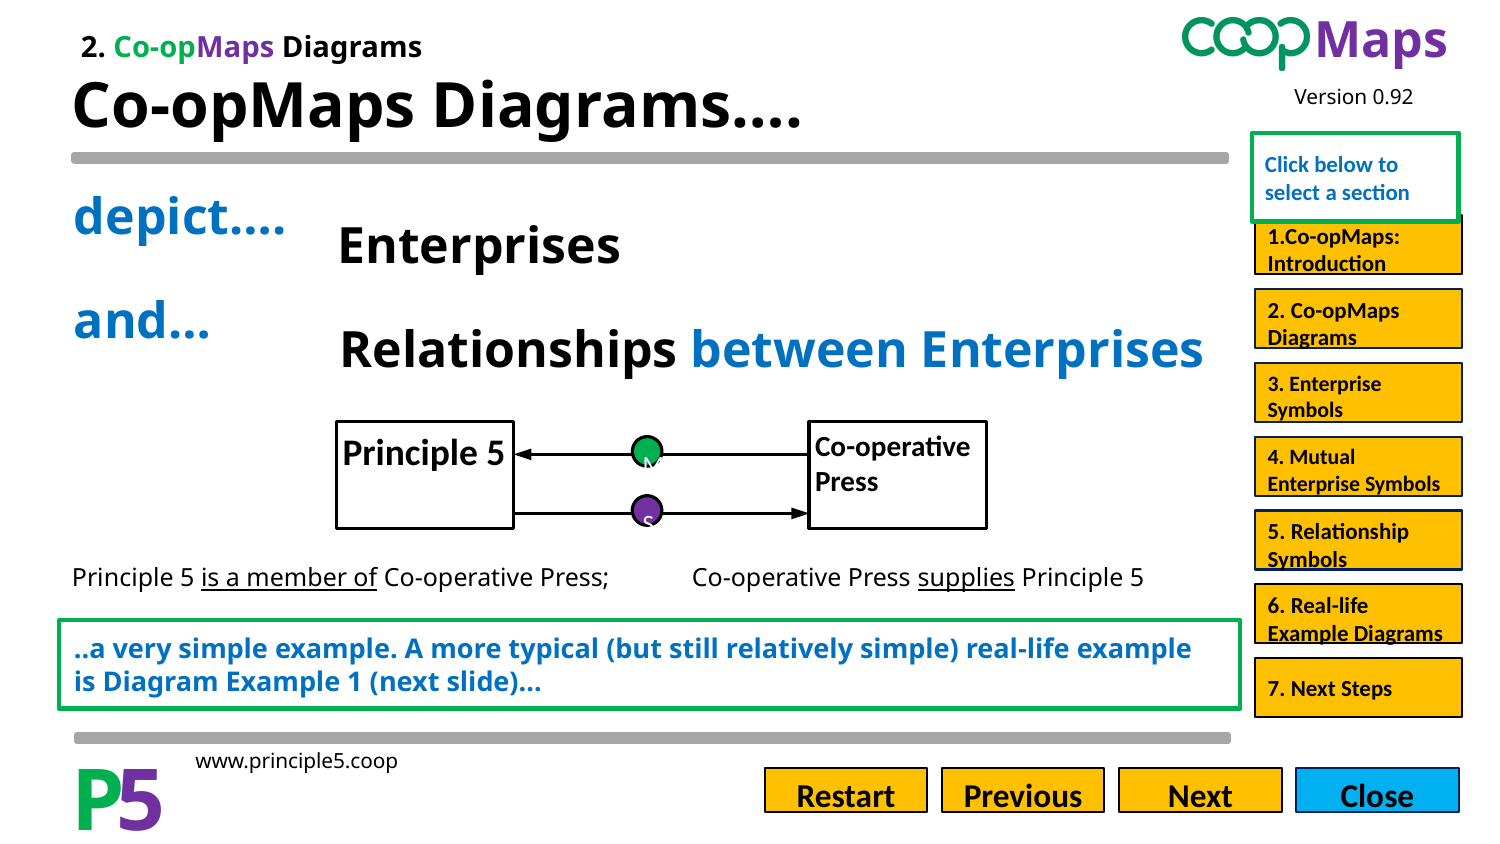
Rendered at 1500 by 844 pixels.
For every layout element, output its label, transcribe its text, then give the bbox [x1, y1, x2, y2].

text_box 2. Co-opMaps Diagrams [1254, 289, 1462, 349]
text_box 4. Mutual Enterprise Symbols [1254, 436, 1462, 496]
text_box M [632, 436, 662, 466]
text_box 5. Relationship Symbols [1254, 510, 1462, 570]
text_box Next [1119, 767, 1282, 813]
text_box 3. Enterprise Symbols [1254, 362, 1462, 422]
text_box www.principle5.coop [177, 744, 473, 783]
text_box Enterprises [324, 206, 637, 281]
text_box Principle 5 is a member of Co-operative Press; [59, 554, 650, 600]
text_box 6. Real-life Example Diagrams [1254, 584, 1462, 644]
text_box Co-operative Press supplies Principle 5 [679, 554, 1211, 600]
text_box ..a very simple example. A more typical (but still relatively simple) real-life example is Diagram Example 1 (next slide)… [59, 620, 1241, 709]
text_box Principle 5 [337, 422, 514, 528]
text_box 1.Co-opMaps: Introduction [1254, 215, 1462, 275]
text_box Click below to select a section [1252, 132, 1459, 222]
text_box Co-opMaps Diagrams…. [59, 59, 823, 148]
text_box Relationships between Enterprises [324, 310, 1329, 399]
text_box 7. Next Steps [1254, 658, 1462, 718]
picture [1181, 17, 1310, 71]
text_box P [59, 738, 103, 827]
text_box Close [1296, 767, 1459, 813]
text_box depict…. [59, 177, 886, 237]
text_box [74, 154, 1226, 161]
text_box 5 [103, 744, 199, 827]
text_box Maps [1299, 0, 1460, 76]
text_box Co-operative Press [809, 422, 986, 528]
text_box [76, 735, 1229, 742]
text_box 2. Co-opMaps Diagrams [68, 22, 435, 71]
text_box Version 0.92 [1281, 73, 1459, 119]
text_box and… [59, 280, 296, 370]
text_box S [632, 495, 662, 526]
text_box Previous [942, 767, 1105, 813]
text_box Restart [764, 767, 928, 813]
